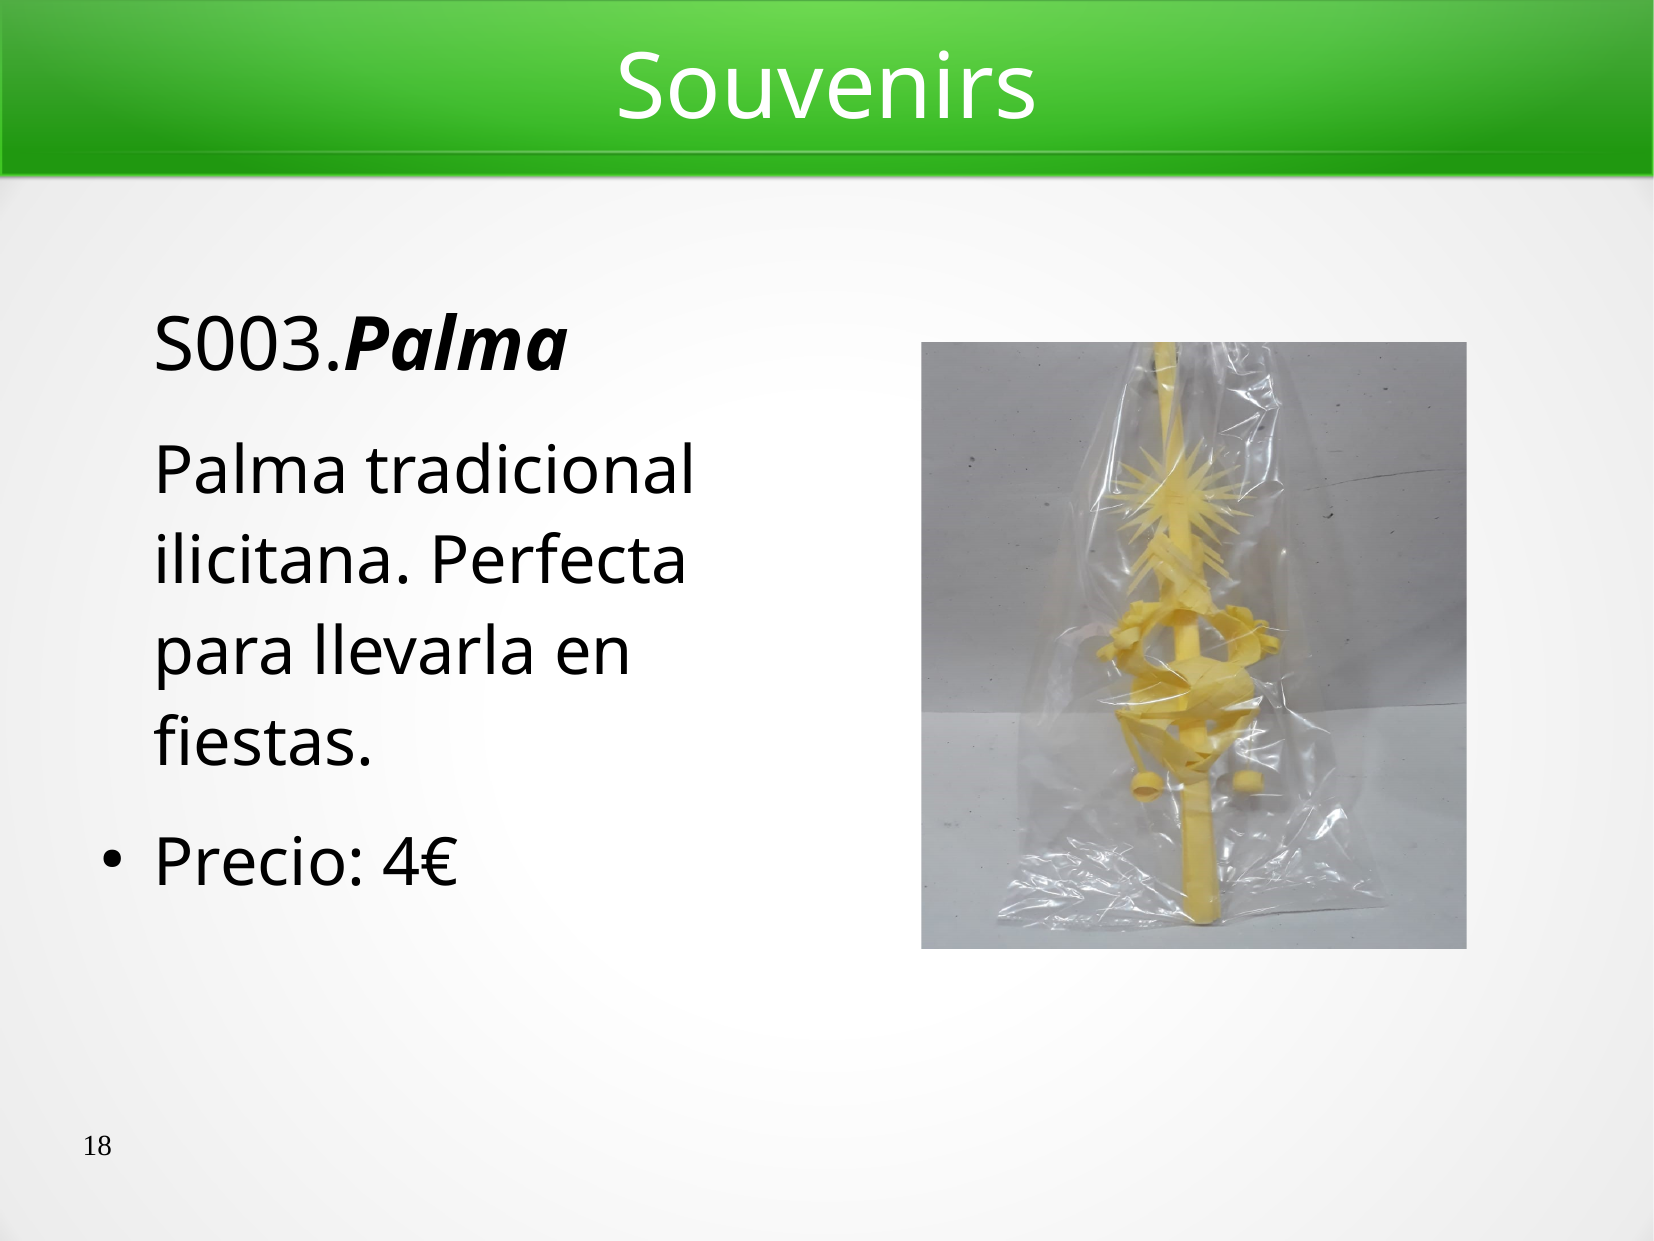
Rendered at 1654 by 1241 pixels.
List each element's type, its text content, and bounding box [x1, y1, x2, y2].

picture [0, 0, 1654, 1241]
list S003.Palma Palma tradicional ilicitana. Perfecta para llevarla en fiestas. Precio: 4€ [82, 290, 809, 1010]
title Souvenirs [82, 11, 1571, 154]
